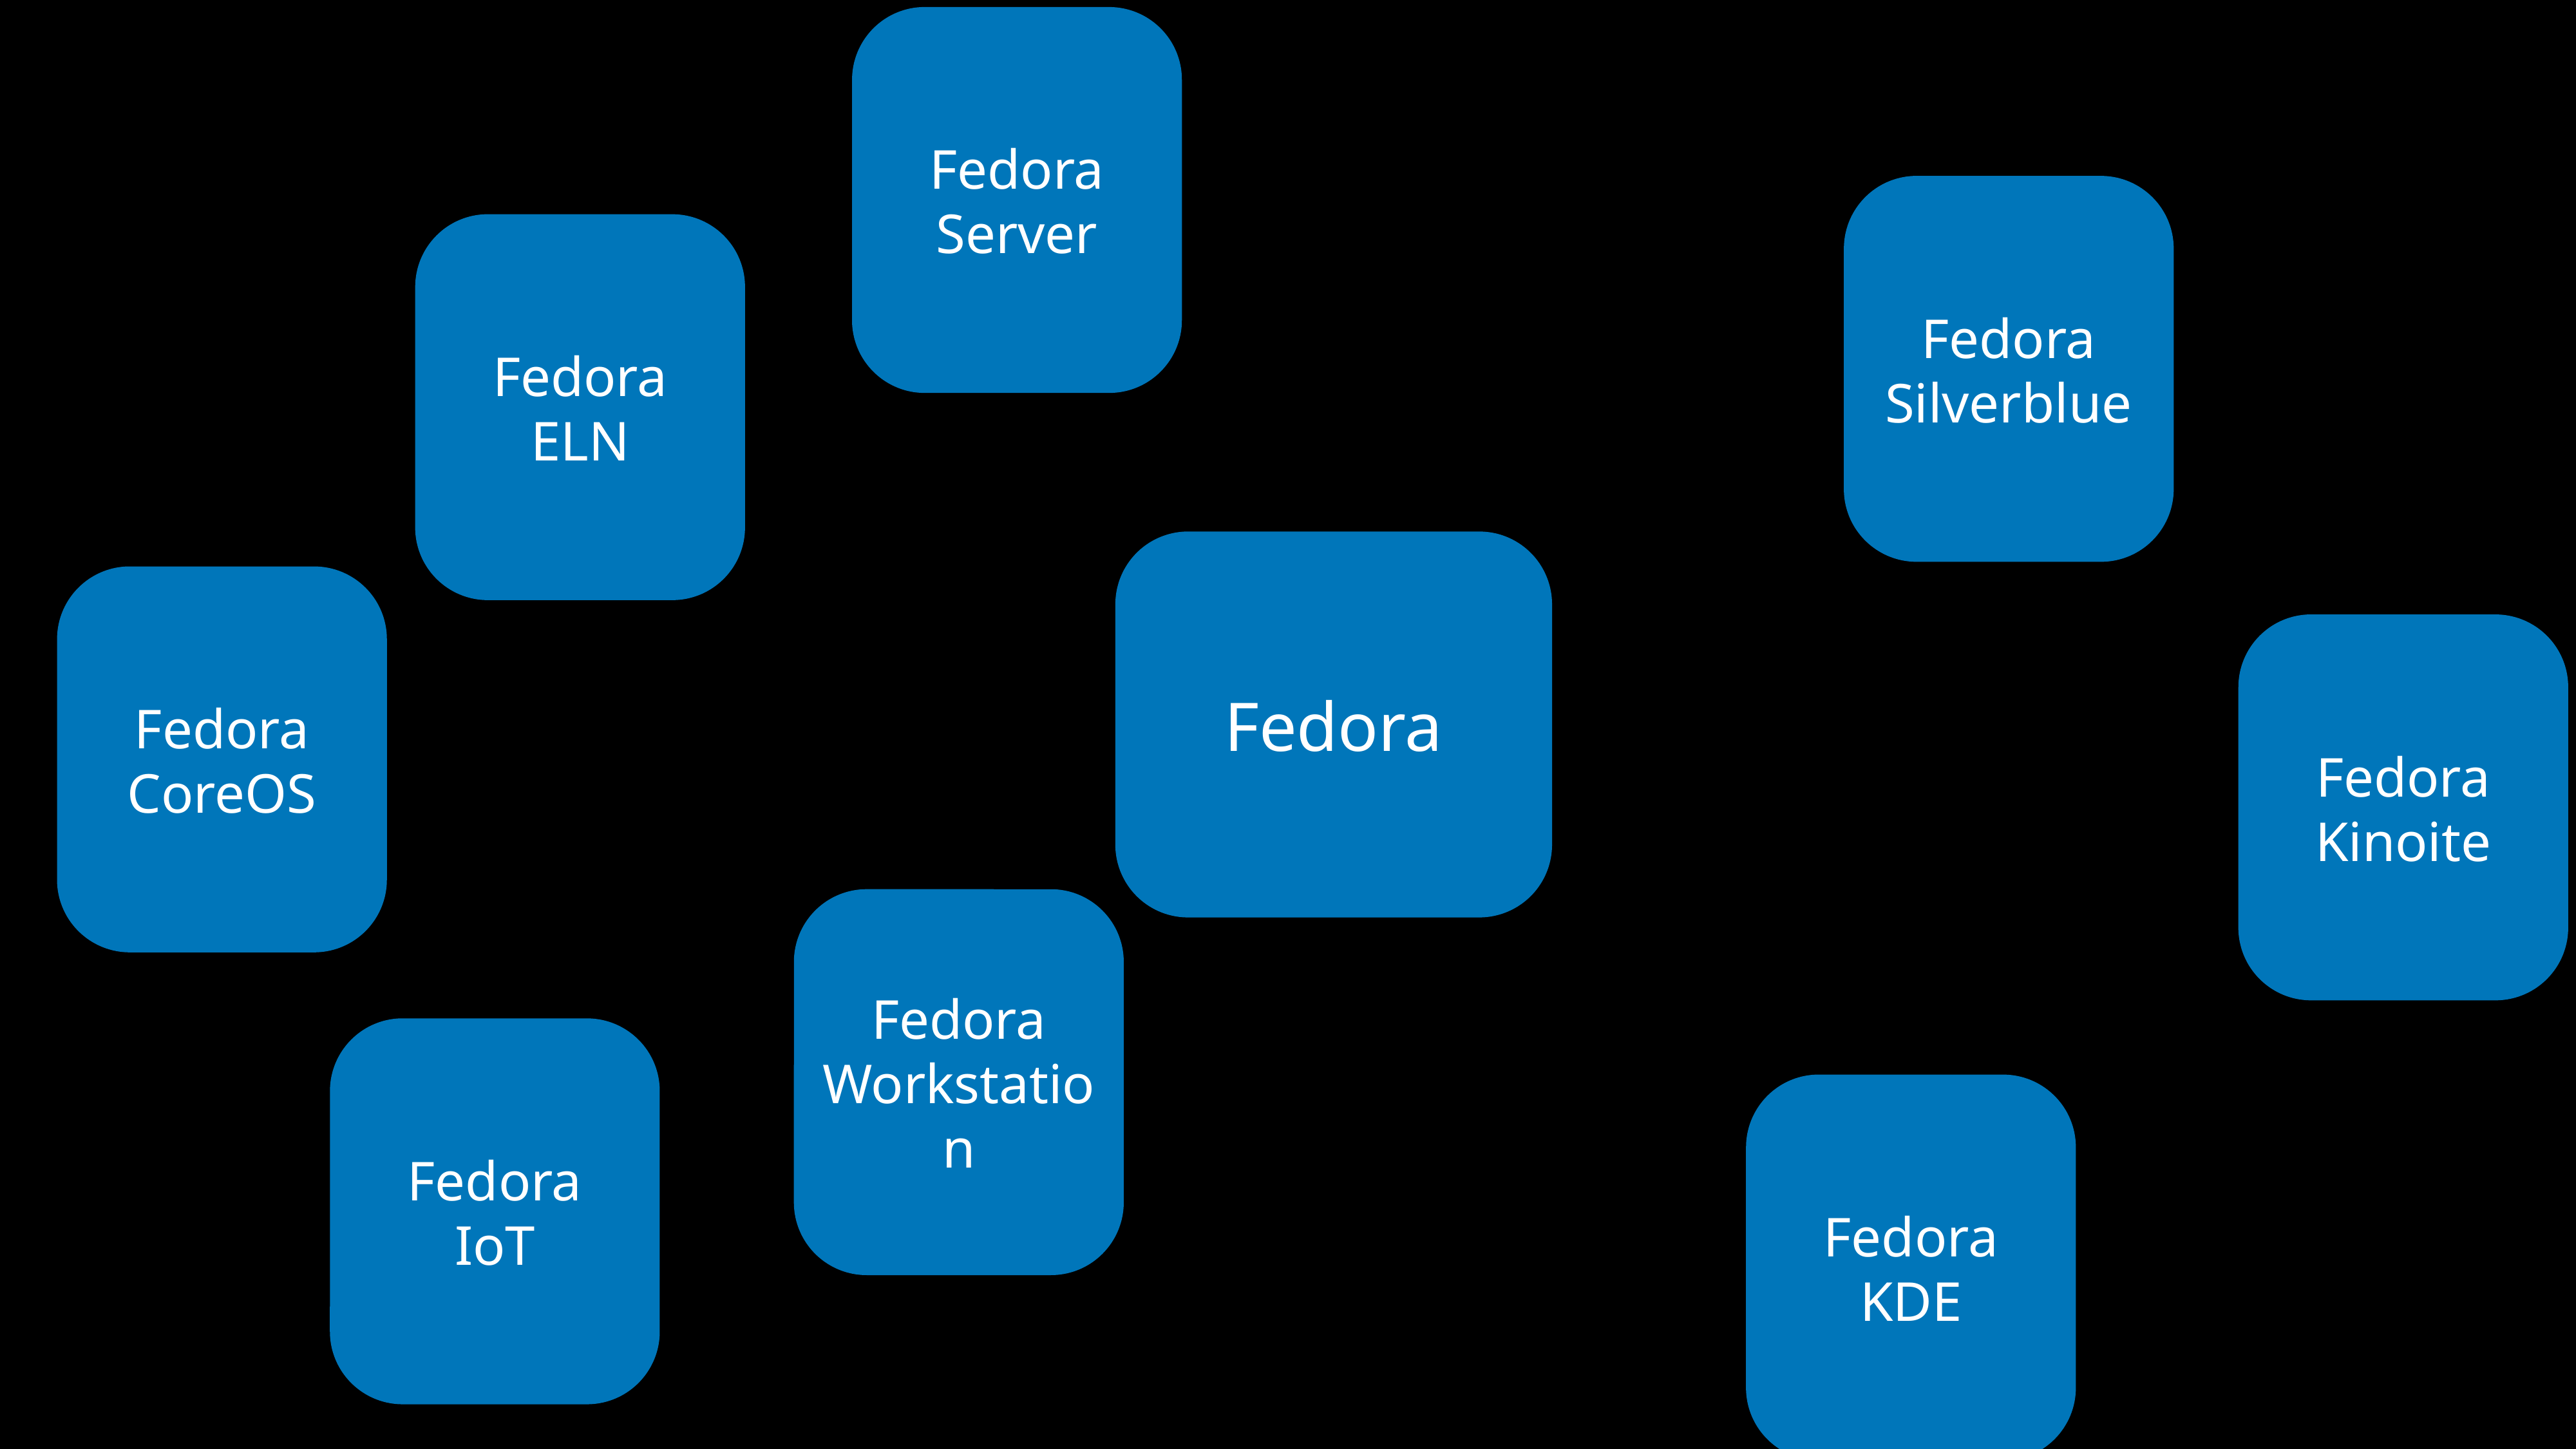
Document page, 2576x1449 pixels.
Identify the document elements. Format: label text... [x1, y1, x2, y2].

text_box Fedora [1115, 531, 1553, 918]
text_box Fedora IoT [330, 1018, 660, 1405]
text_box Fedora KDE [1746, 1074, 2076, 1449]
text_box Fedora Kinoite [2238, 614, 2568, 1001]
text_box Fedora ELN [415, 214, 745, 600]
text_box Fedora Workstation [793, 889, 1124, 1276]
text_box Fedora CoreOS [57, 566, 387, 952]
text_box Fedora Silverblue [1844, 176, 2174, 562]
text_box Fedora Server [852, 6, 1182, 393]
